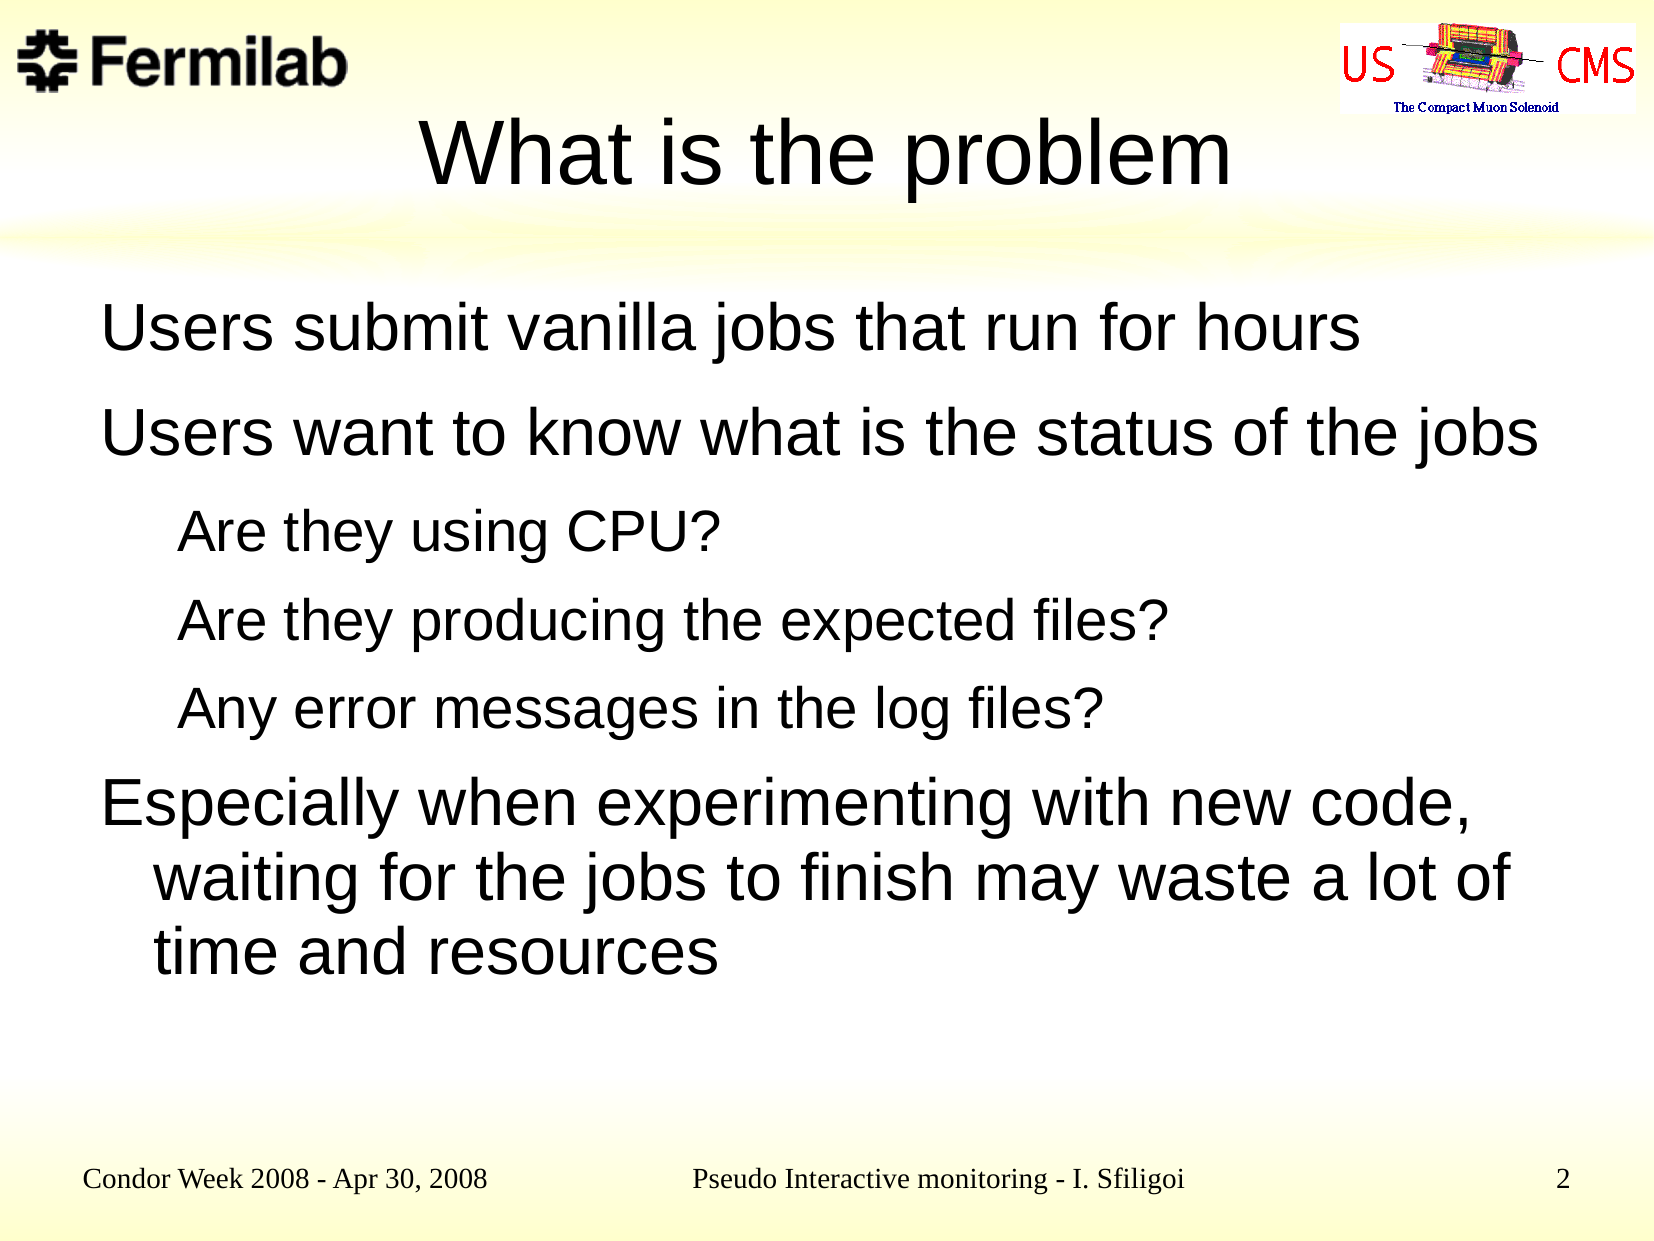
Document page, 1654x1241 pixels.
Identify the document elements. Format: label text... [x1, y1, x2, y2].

list Users submit vanilla jobs that run for hours Users want to know what is the status of the jobs Are they using CPU? Are they producing the expected files? Any error messages in the log files? Especially when experimenting with new code, waiting for the jobs to finish may waste a lot of time and resources [82, 290, 1571, 1109]
picture [1340, 23, 1636, 114]
picture [17, 29, 348, 93]
title What is the problem [82, 49, 1571, 257]
